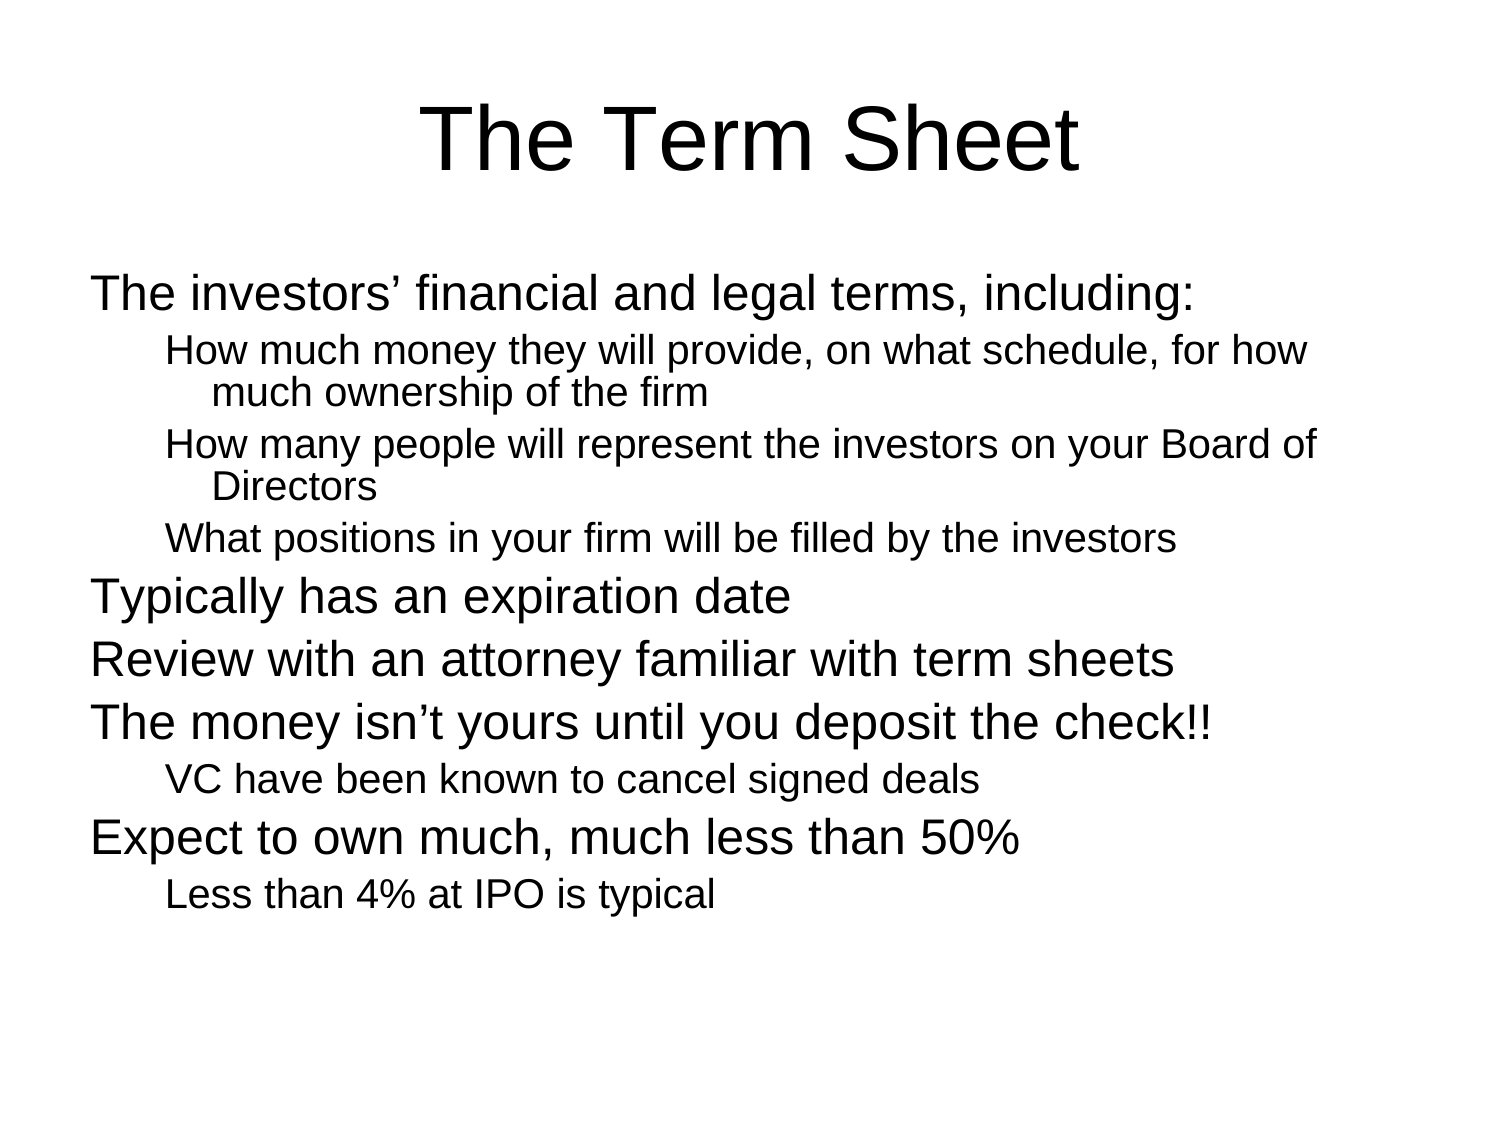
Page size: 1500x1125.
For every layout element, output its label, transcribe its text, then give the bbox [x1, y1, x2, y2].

title The Term Sheet [75, 45, 1426, 233]
list The investors’ financial and legal terms, including: How much money they will provide, on what schedule, for how much ownership of the firm How many people will represent the investors on your Board of Directors What positions in your firm will be filled by the investors Typically has an expiration date Review with an attorney familiar with term sheets The money isn’t yours until you deposit the check!! VC have been known to cancel signed deals Expect to own much, much less than 50% Less than 4% at IPO is typical [75, 262, 1426, 1006]
